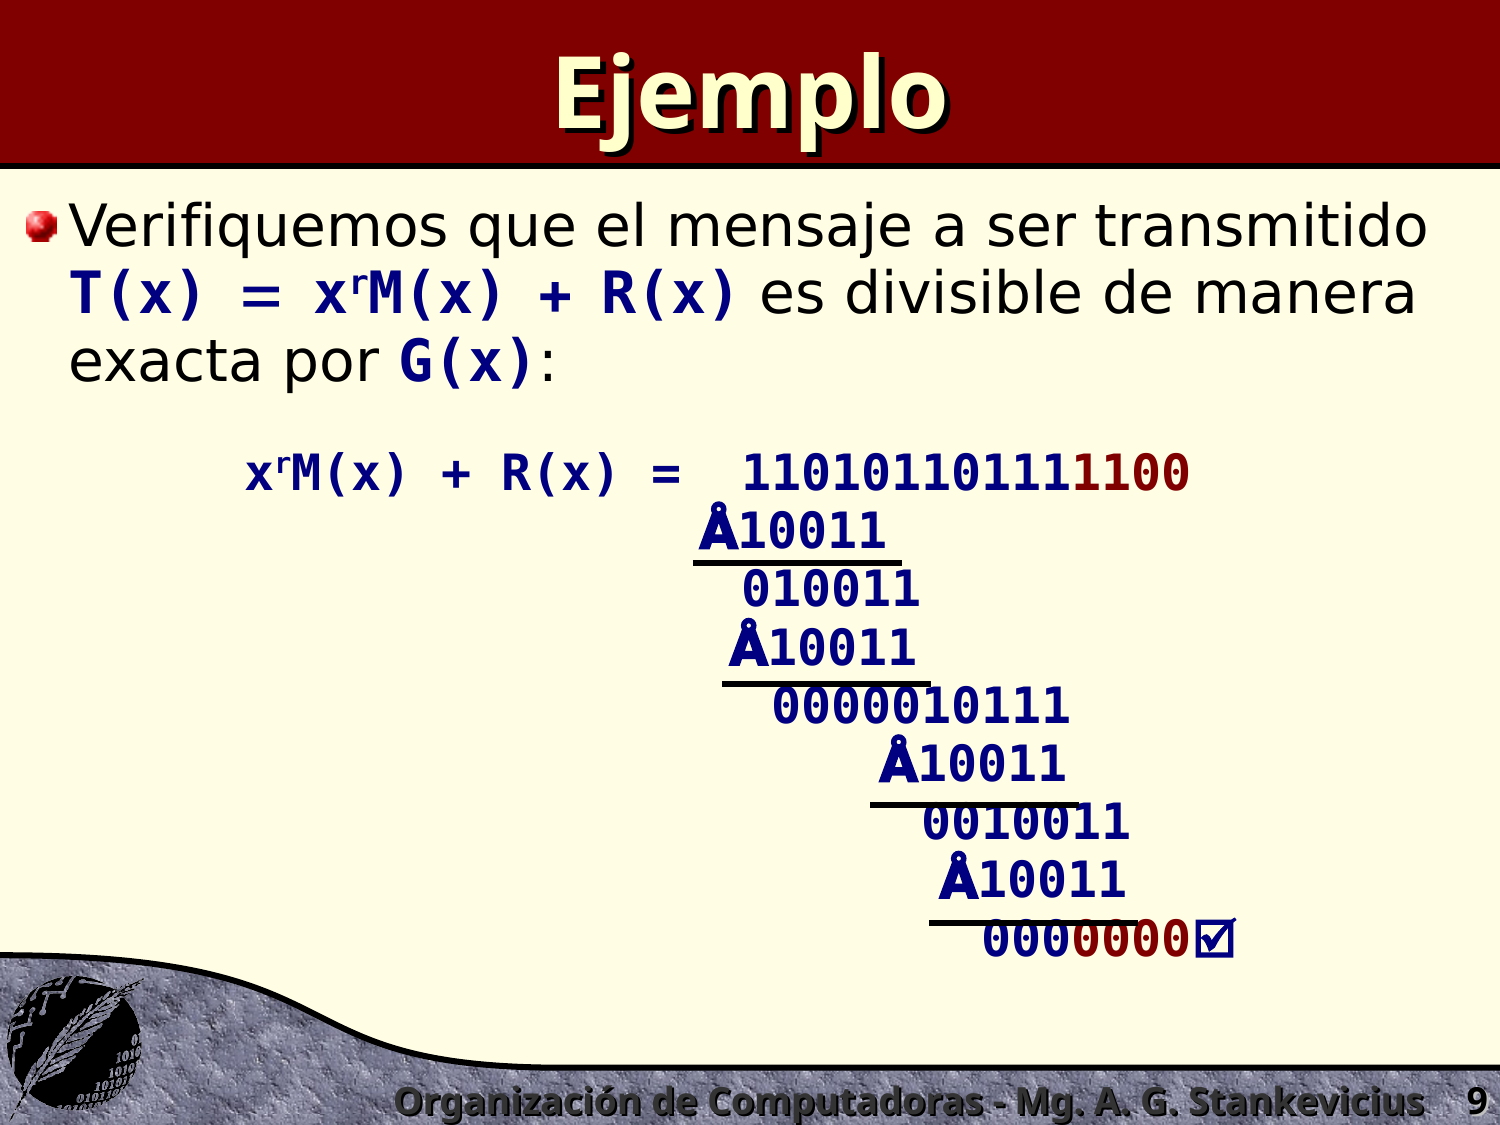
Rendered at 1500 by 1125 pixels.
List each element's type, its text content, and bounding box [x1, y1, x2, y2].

picture [0, 959, 1500, 1125]
picture [802, 1100, 806, 1110]
picture [448, 1100, 455, 1110]
picture [1058, 1100, 1065, 1110]
title Ejemplo [15, 5, 1485, 160]
text_box xrM(x) + R(x) = 110101101111100 Å10011 010011 Å10011 0000010111 Å10011 0010011 Å10011 0000000 [229, 436, 1207, 1004]
list Verifiquemos que el mensaje a ser transmitido T(x) = xrM(x) + R(x) es divisible de manera exacta por G(x): [11, 192, 1486, 935]
text_box ☑ [1177, 914, 1254, 992]
